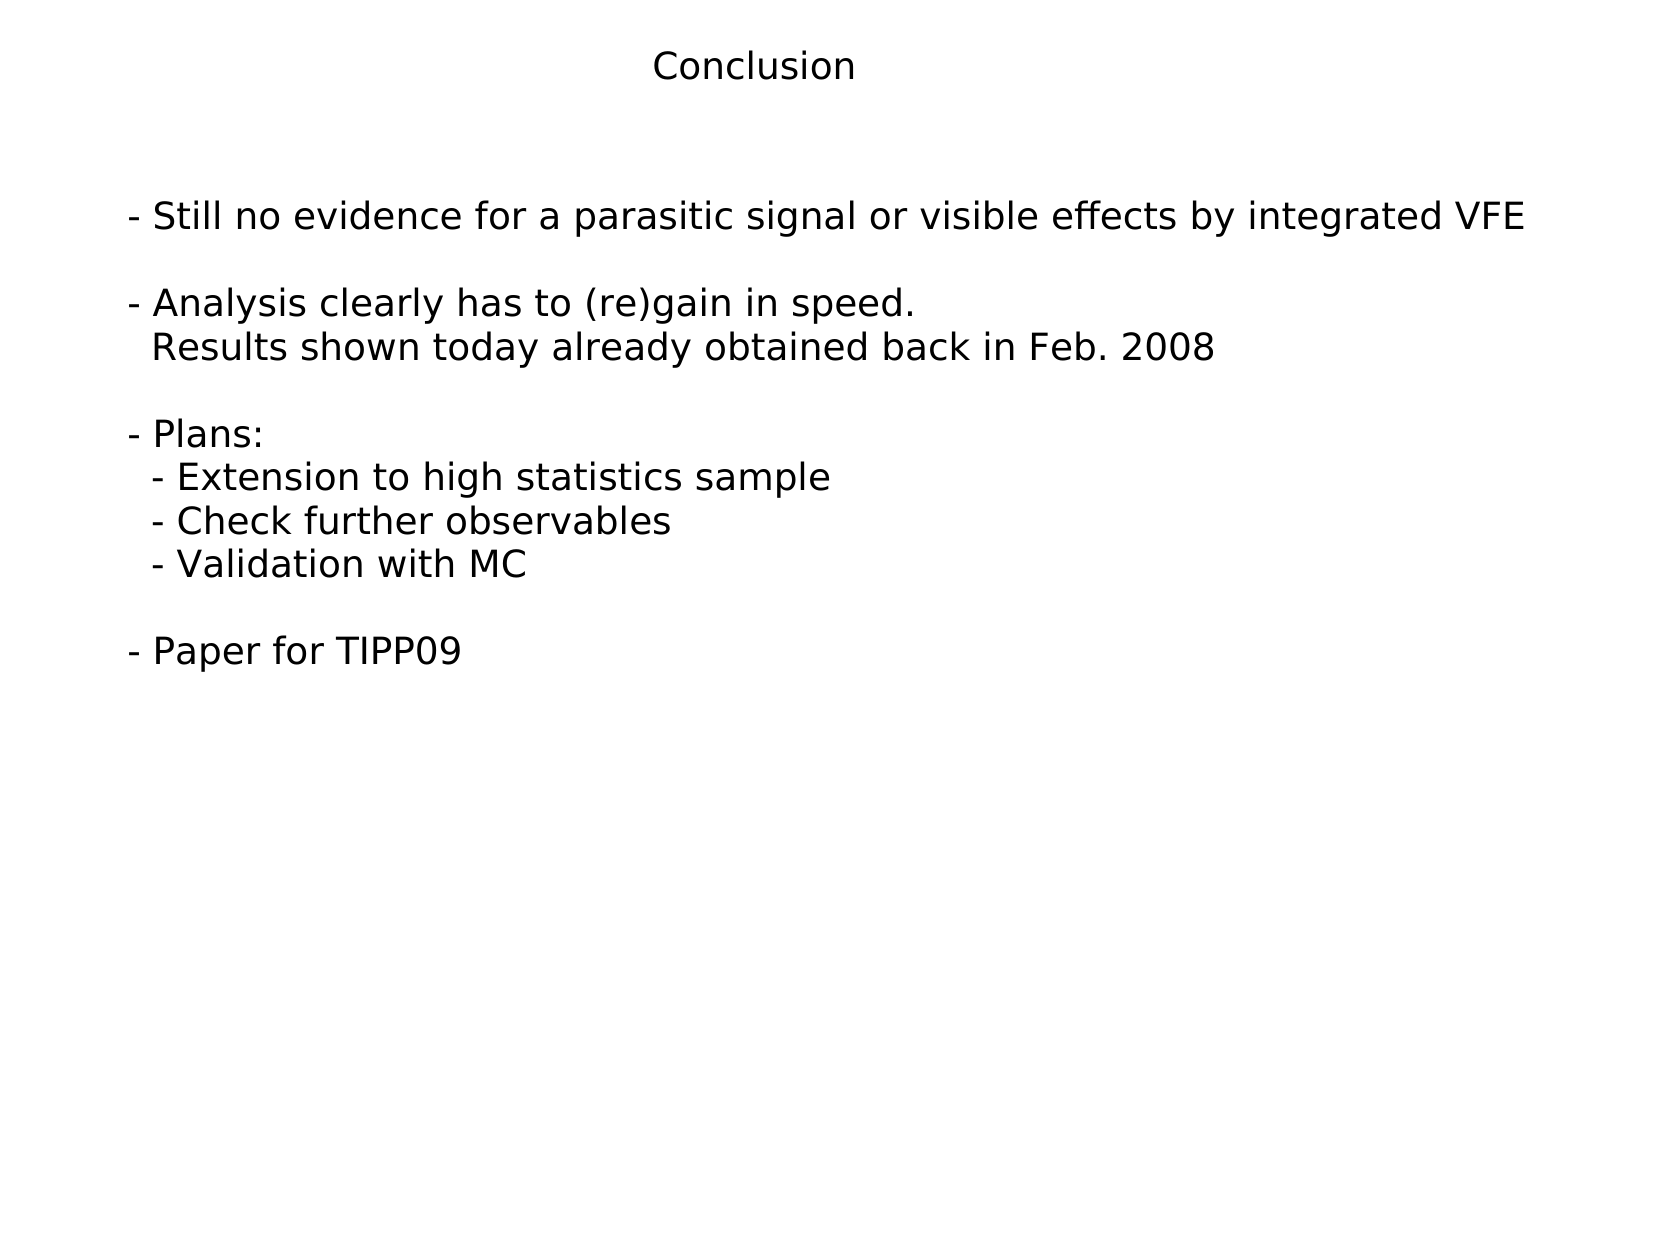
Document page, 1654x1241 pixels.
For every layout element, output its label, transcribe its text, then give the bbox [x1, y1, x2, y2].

text_box Conclusion [637, 37, 868, 96]
text_box - Still no evidence for a parasitic signal or visible effects by integrated VFE - Analysis clearly has to (re)gain in speed. Results shown today already obtained back in Feb. 2008 - Plans: - Extension to high statistics sample - Check further observables - Validation with MC - Paper for TIPP09 [112, 187, 1513, 682]
